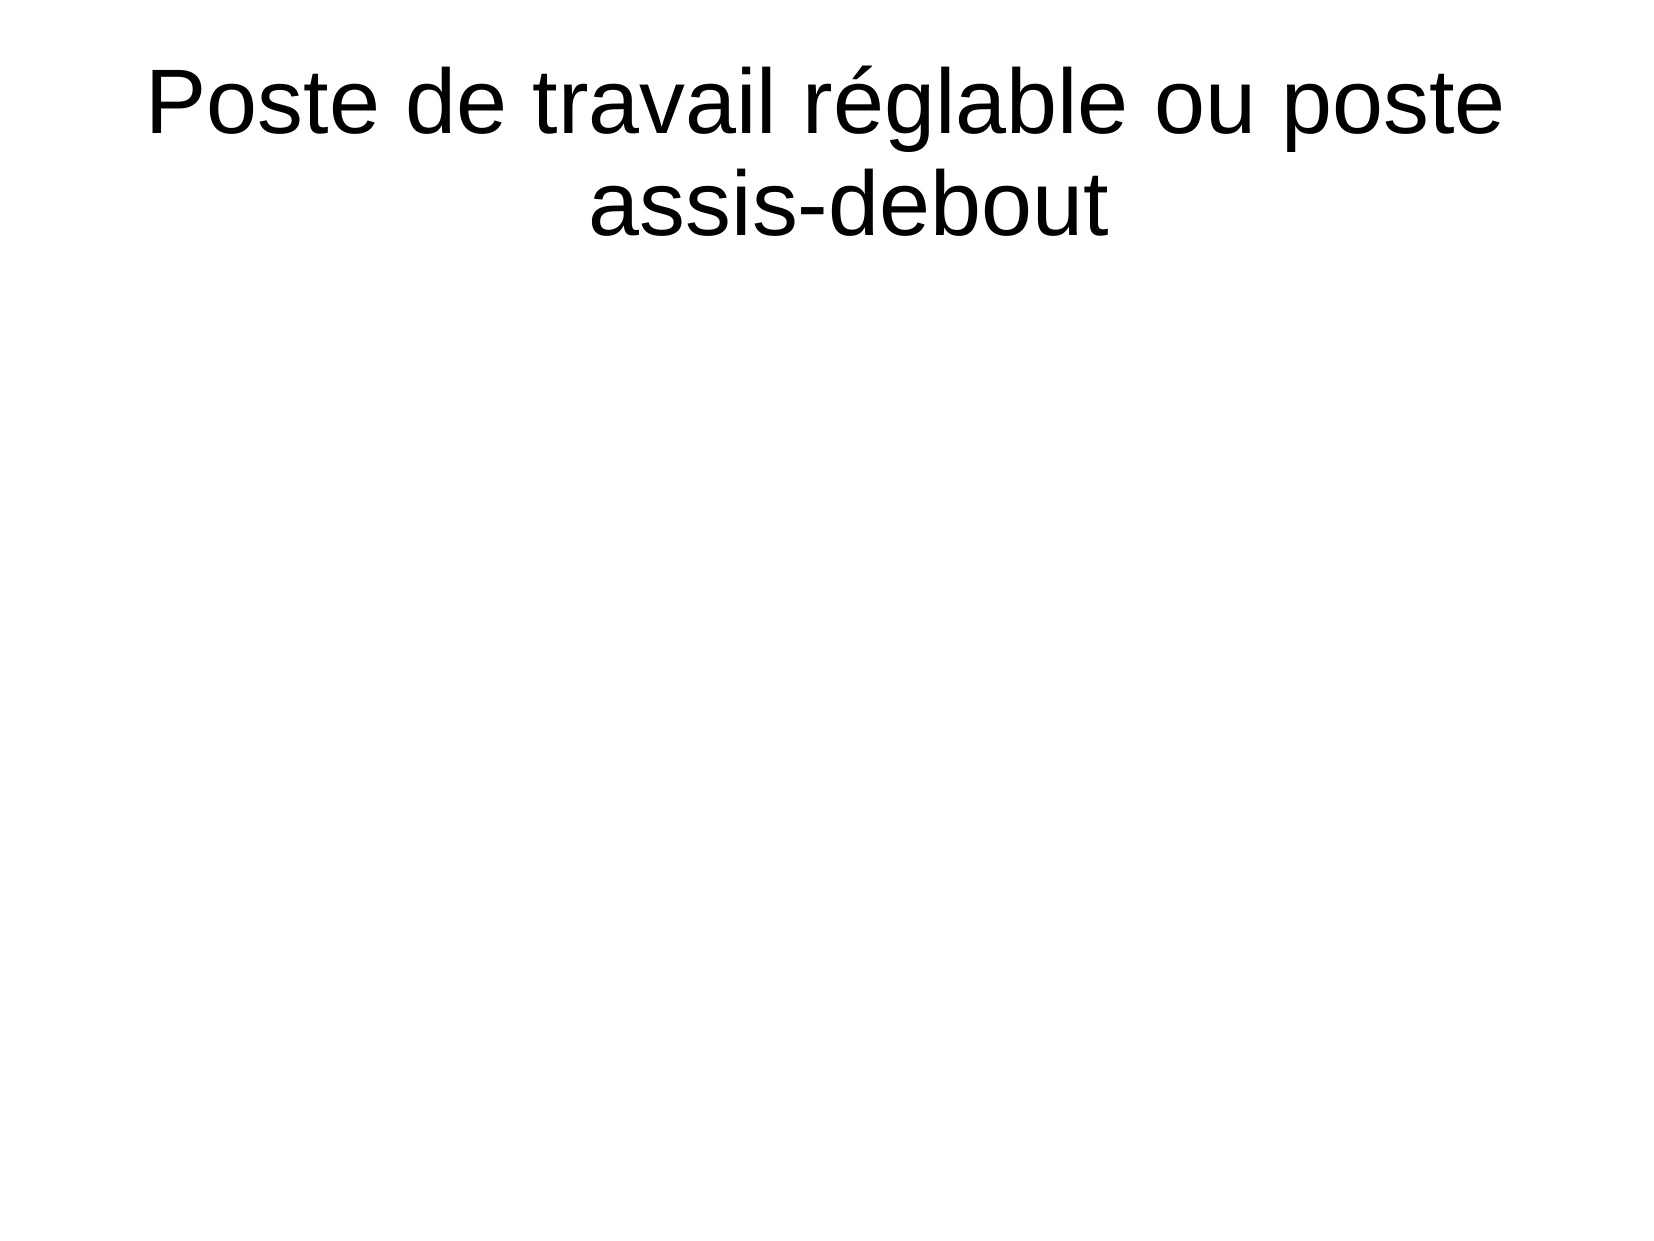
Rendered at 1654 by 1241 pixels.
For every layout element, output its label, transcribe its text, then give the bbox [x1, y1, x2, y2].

title Poste de travail réglable ou poste assis-debout [82, 49, 1571, 257]
